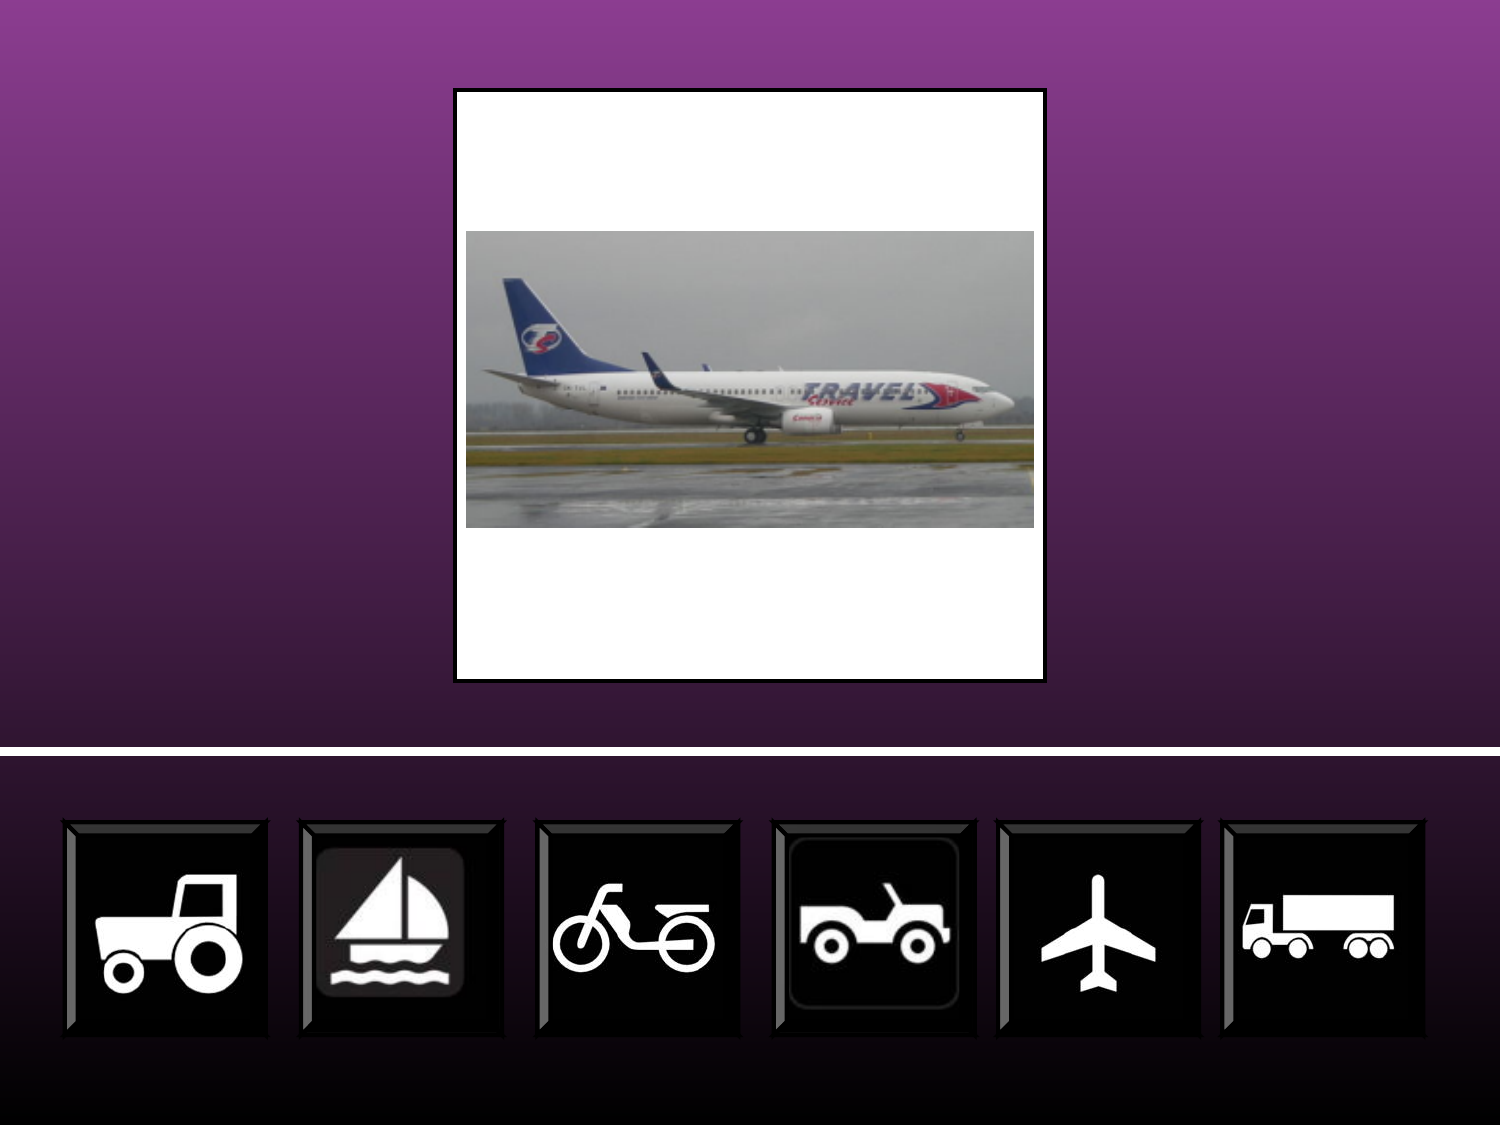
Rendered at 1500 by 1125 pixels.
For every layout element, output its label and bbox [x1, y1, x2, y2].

text_box [66, 822, 266, 1035]
text_box [539, 822, 739, 1035]
text_box [302, 822, 502, 1035]
text_box [454, 90, 1046, 681]
picture [466, 231, 1034, 528]
text_box [1224, 822, 1424, 1035]
text_box [775, 822, 975, 1035]
text_box [1000, 822, 1199, 1035]
